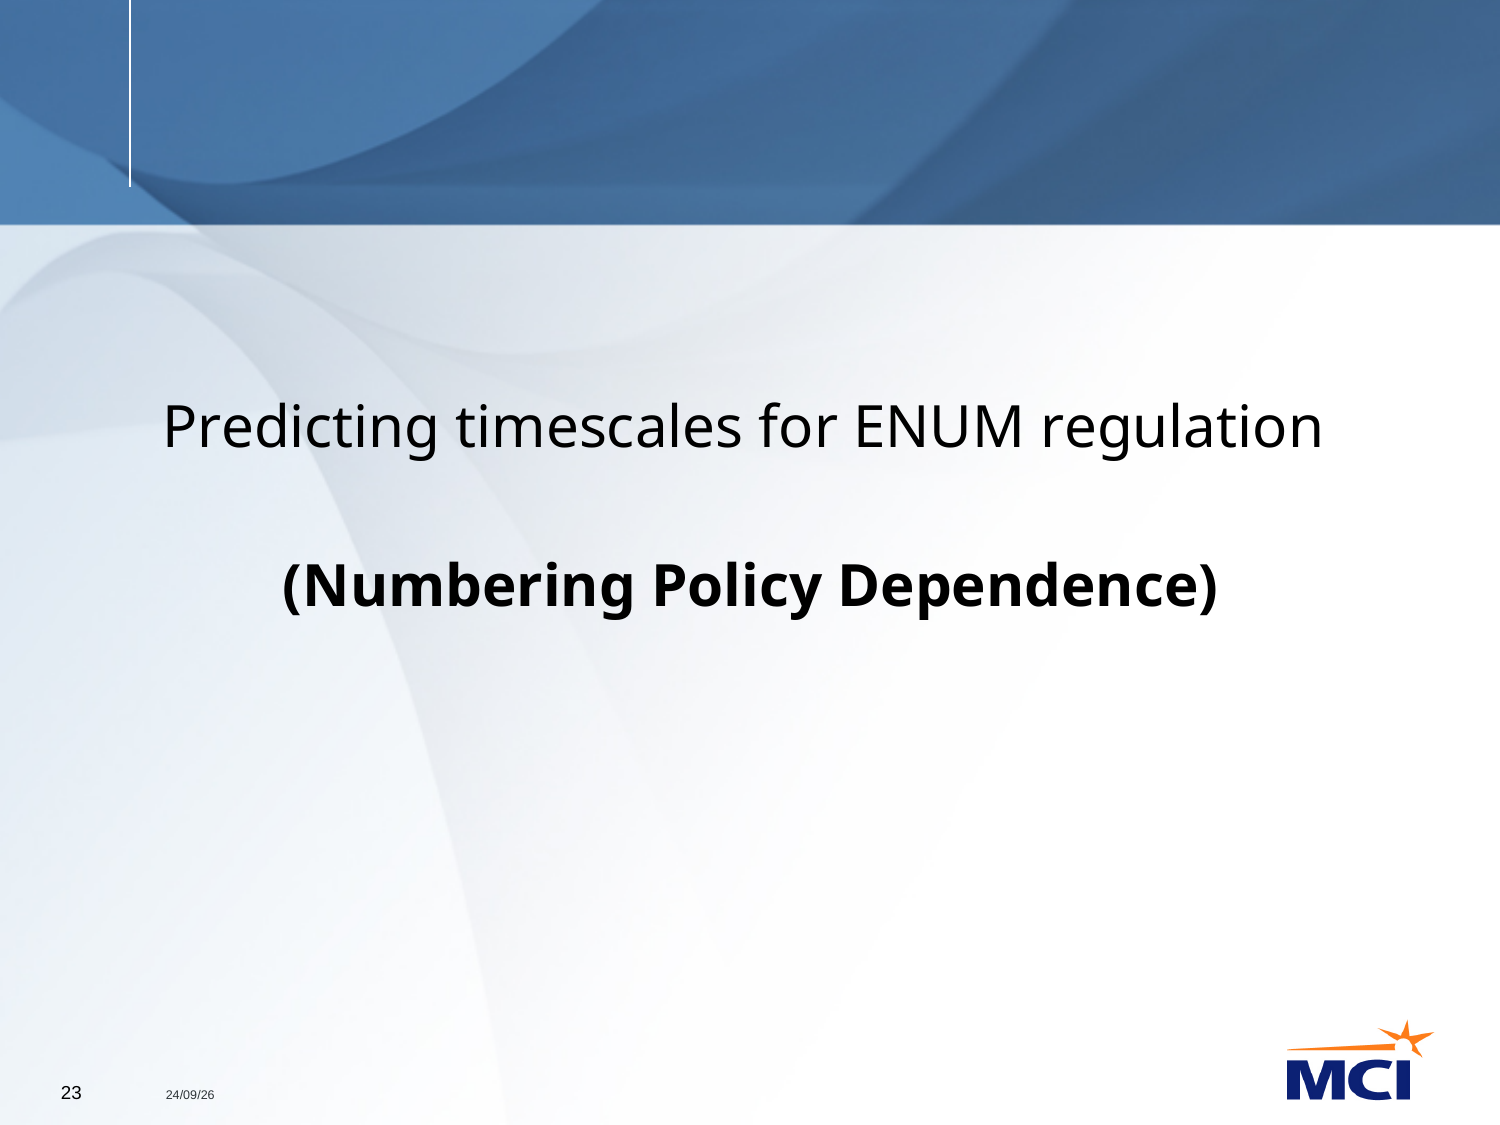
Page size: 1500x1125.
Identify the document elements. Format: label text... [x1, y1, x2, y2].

text_box Predicting timescales for ENUM regulation (Numbering Policy Dependence) [70, 410, 1431, 598]
picture [0, 0, 1500, 1125]
